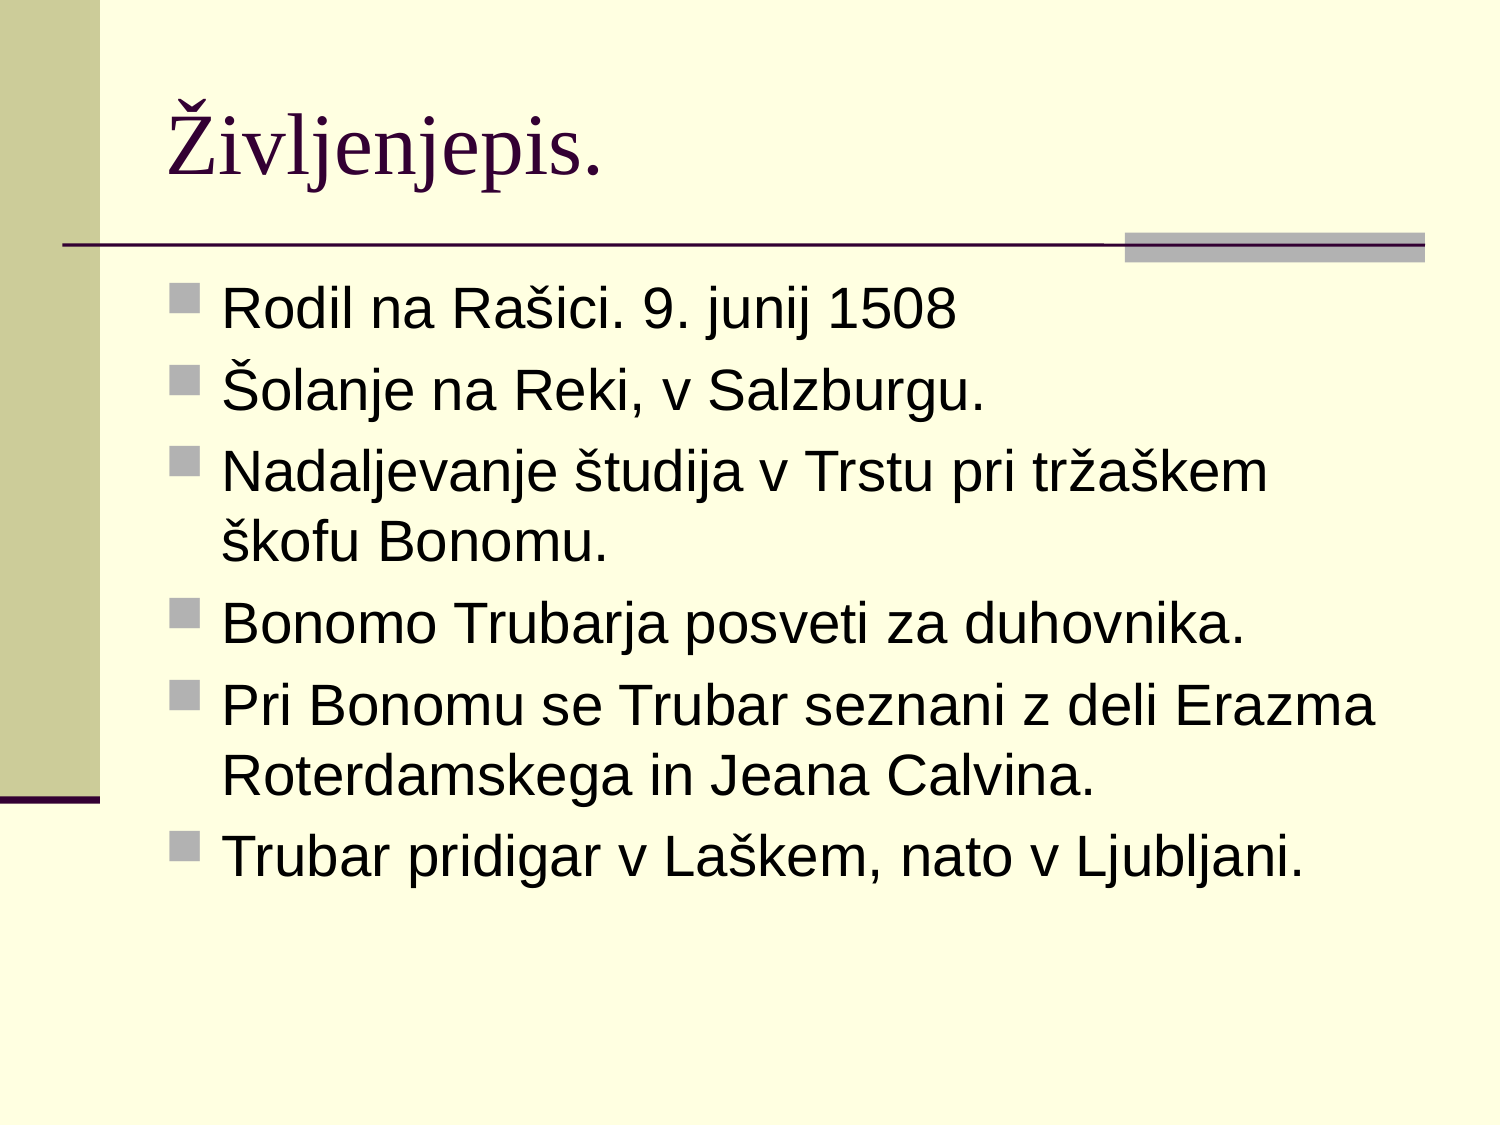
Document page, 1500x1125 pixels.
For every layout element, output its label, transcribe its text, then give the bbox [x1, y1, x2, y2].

title Življenjepis. [150, 45, 1425, 234]
list Rodil na Rašici. 9. junij 1508 Šolanje na Reki, v Salzburgu. Nadaljevanje študija v Trstu pri tržaškem škofu Bonomu. Bonomo Trubarja posveti za duhovnika. Pri Bonomu se Trubar seznani z deli Erazma Roterdamskega in Jeana Calvina. Trubar pridigar v Laškem, nato v Ljubljani. [150, 262, 1425, 1006]
